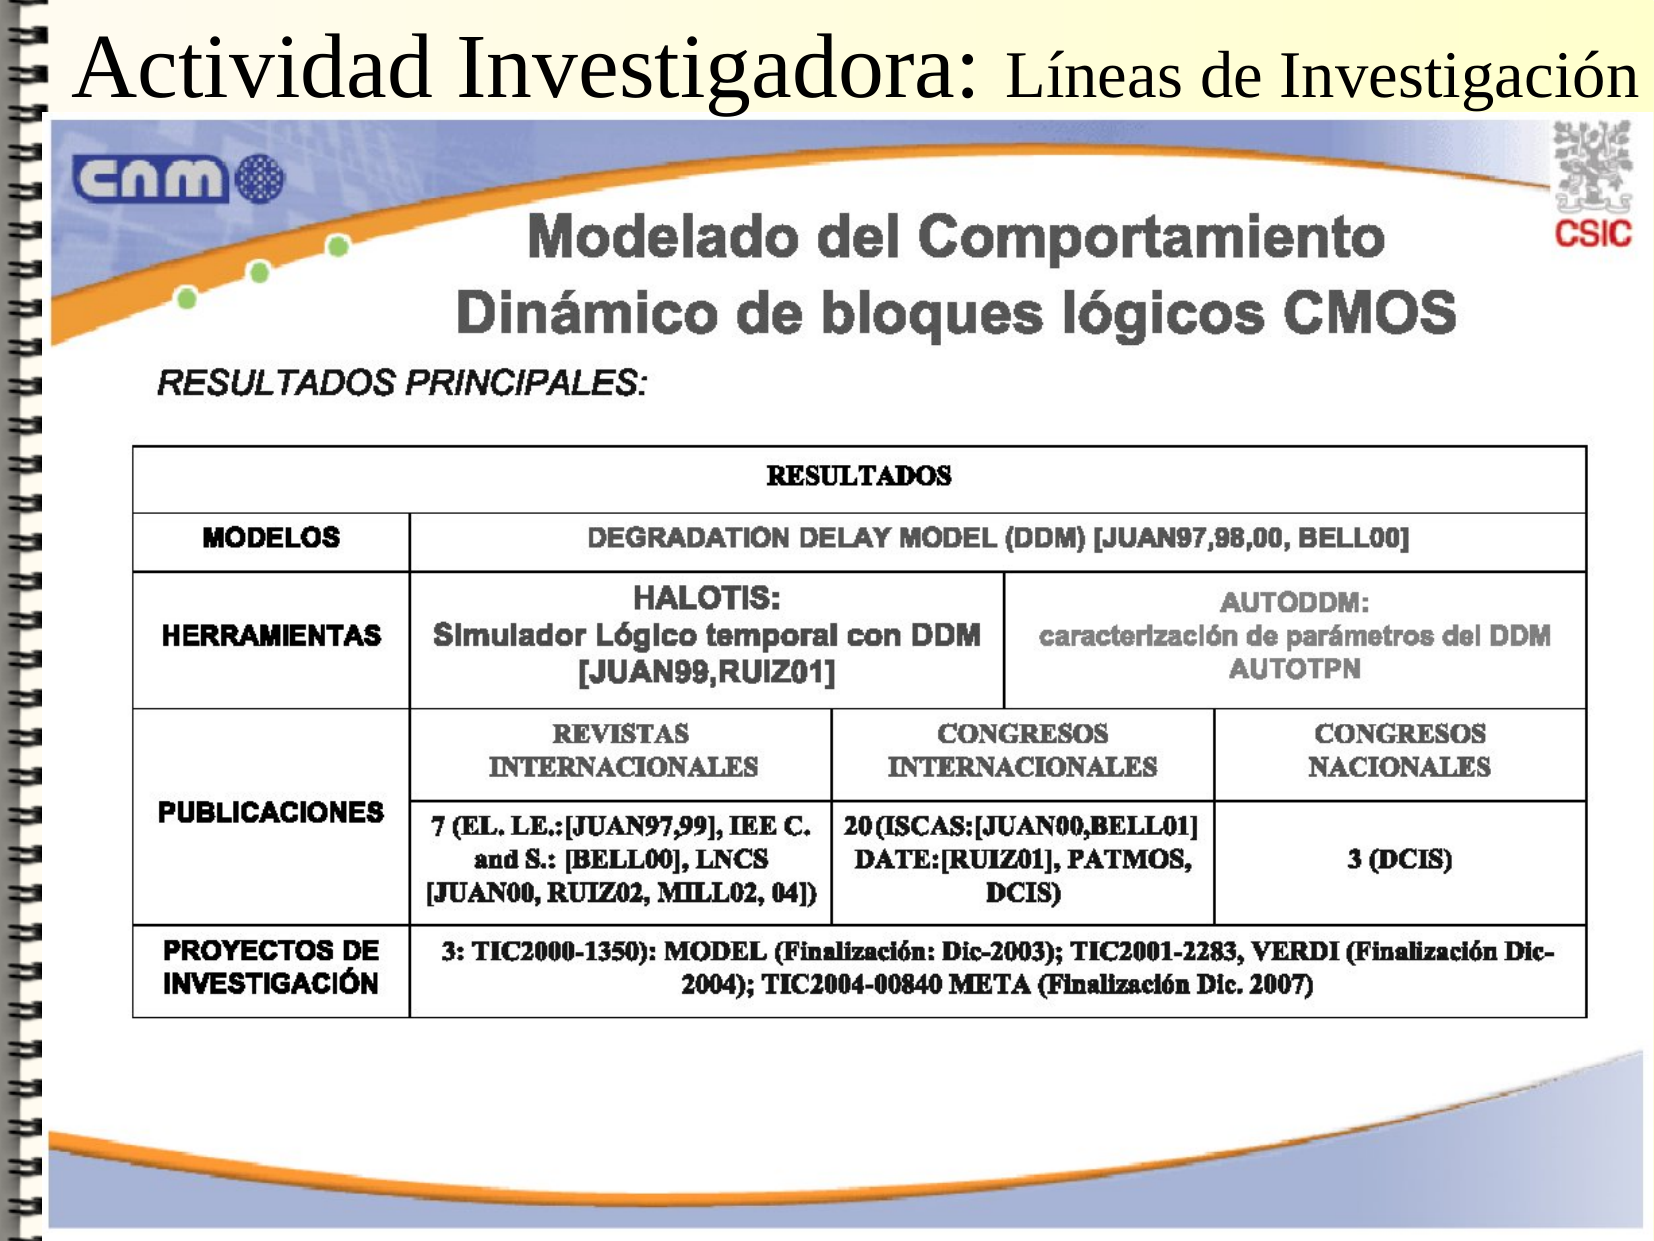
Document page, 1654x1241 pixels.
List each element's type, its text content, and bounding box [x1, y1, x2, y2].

title Actividad Investigadora: Líneas de Investigación [59, 0, 1654, 133]
picture [0, 0, 1654, 1241]
